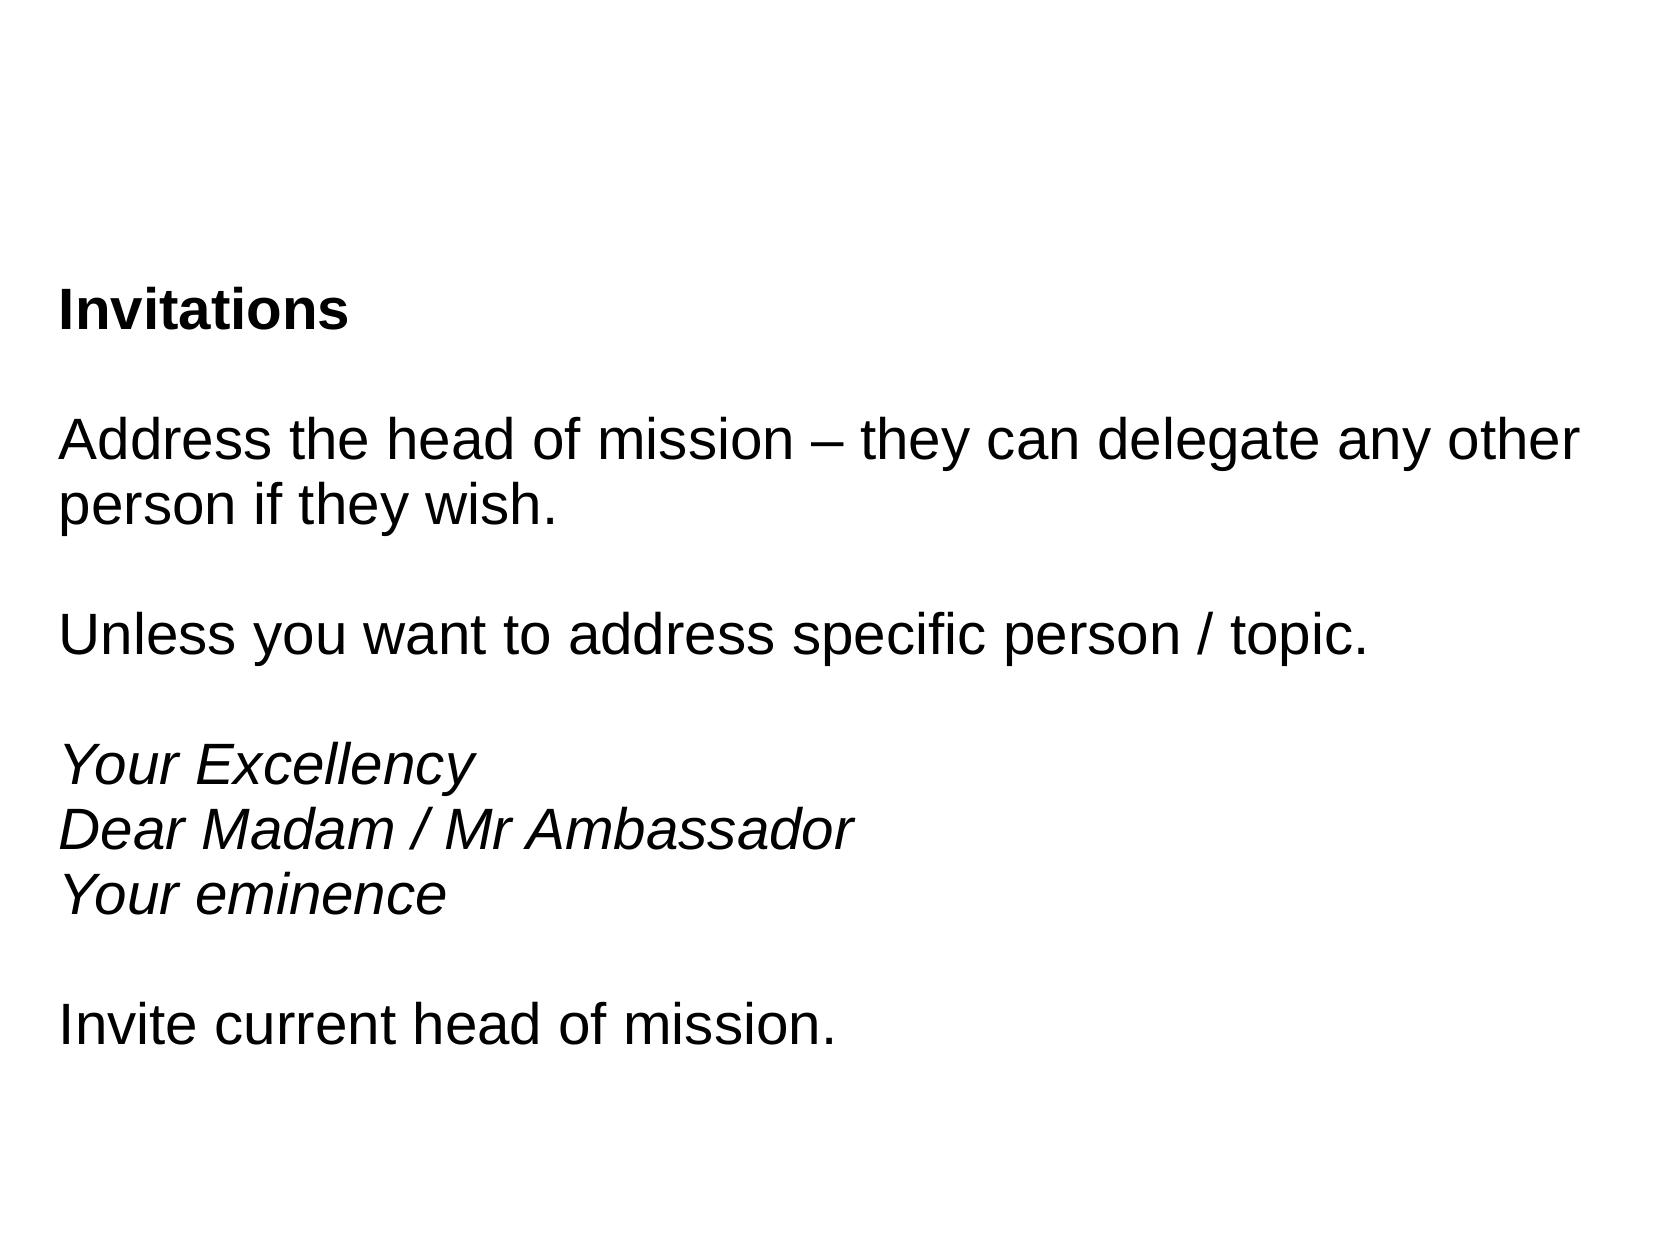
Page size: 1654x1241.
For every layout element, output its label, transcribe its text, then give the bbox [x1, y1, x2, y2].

title Invitations Address the head of mission – they can delegate any other person if they wish. Unless you want to address specific person / topic. Your Excellency Dear Madam / Mr Ambassador Your eminence Invite current head of mission. [59, 276, 1625, 1057]
